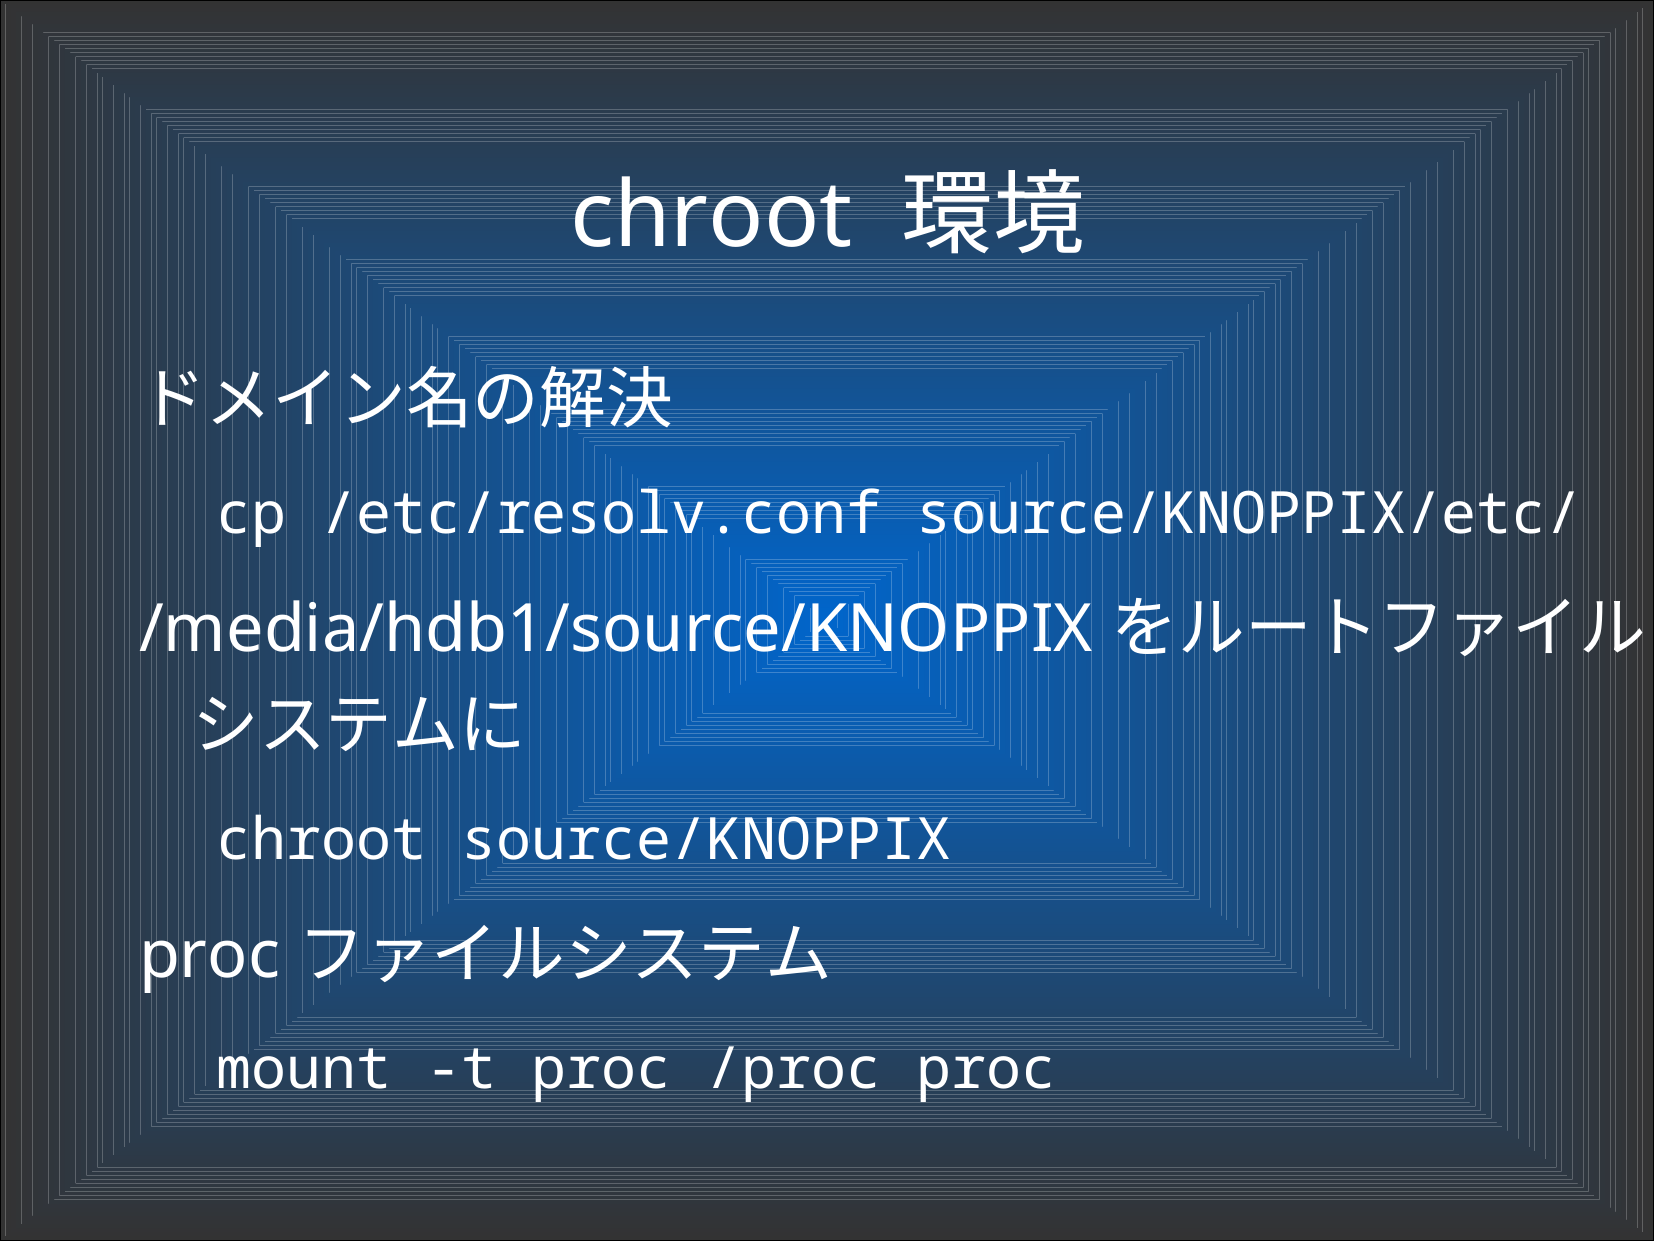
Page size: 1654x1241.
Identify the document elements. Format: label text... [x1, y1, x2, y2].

list ドメイン名の解決 cp /etc/resolv.conf source/KNOPPIX/etc/ /media/hdb1/source/KNOPPIXをルートファイルシステムに chroot source/KNOPPIX procファイルシステム mount -t proc /proc proc [121, 344, 1654, 1127]
title chroot 環境 [121, 102, 1534, 311]
